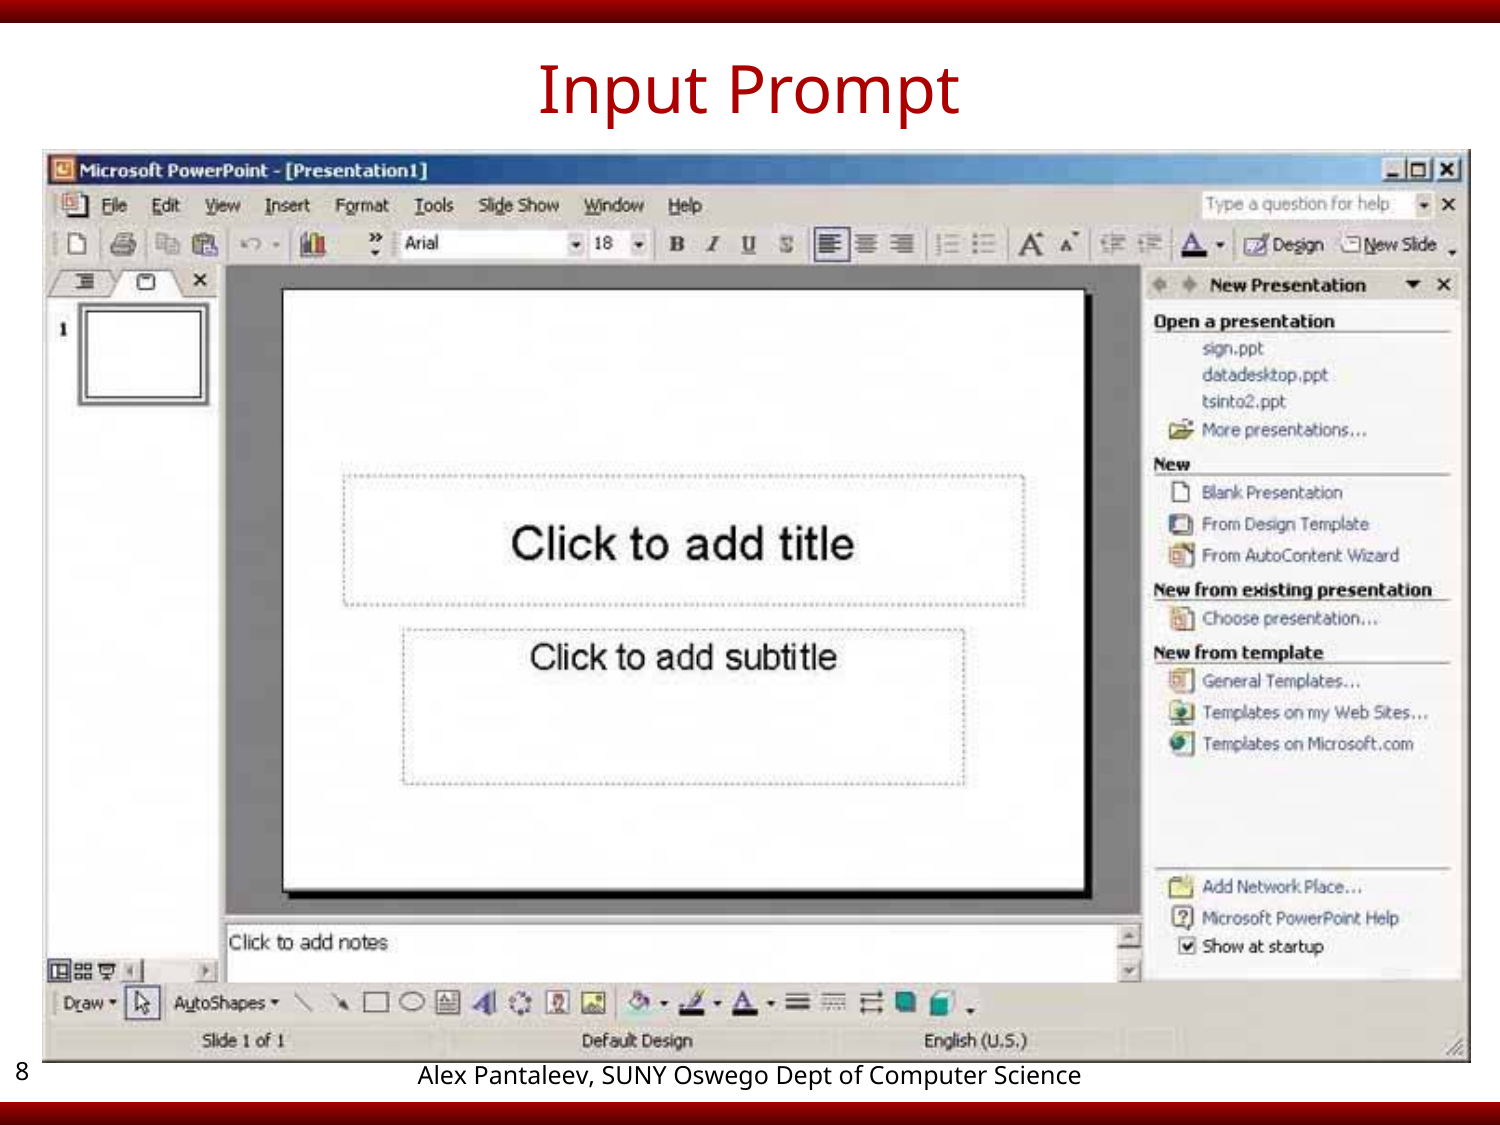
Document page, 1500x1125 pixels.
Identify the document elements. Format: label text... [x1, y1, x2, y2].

picture [42, 149, 1471, 1063]
title Input Prompt [0, 32, 1500, 143]
